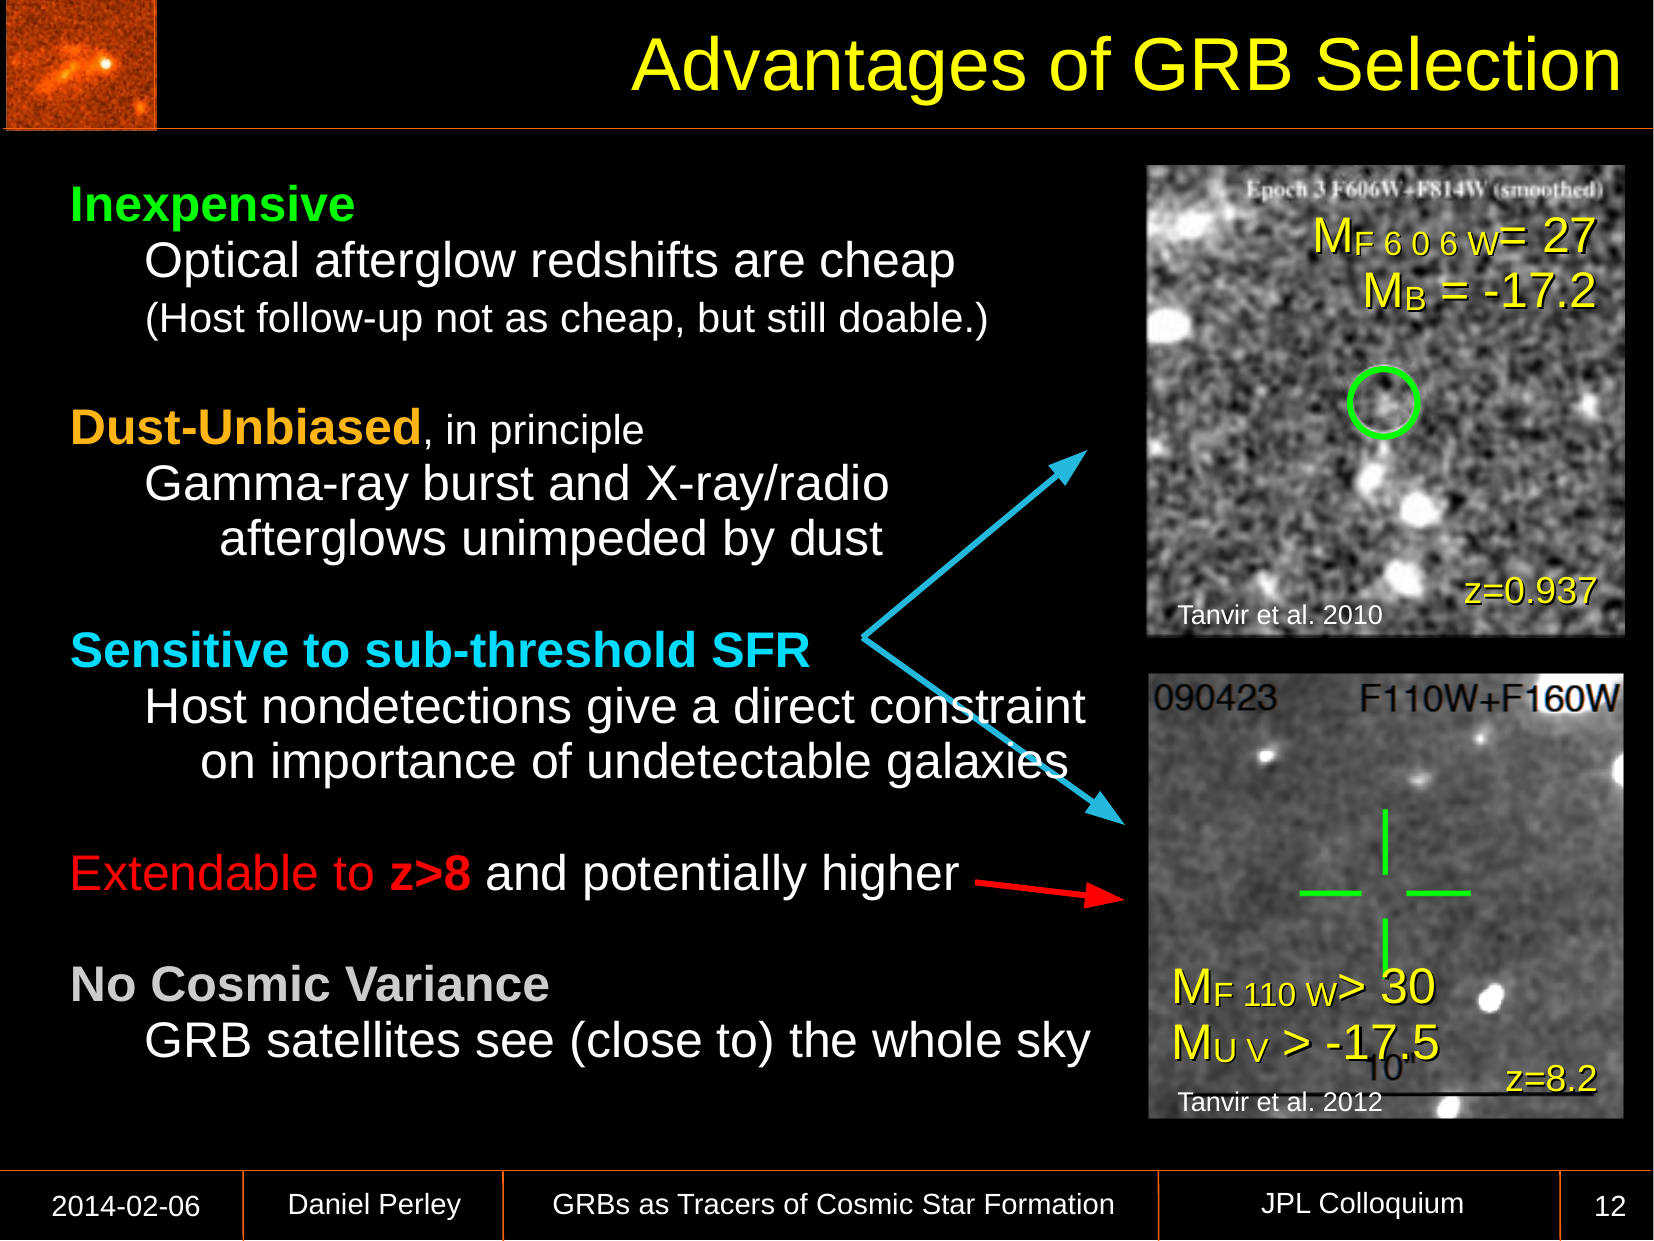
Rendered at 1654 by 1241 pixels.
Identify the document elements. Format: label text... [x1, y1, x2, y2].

picture [1145, 165, 1625, 638]
text_box Tanvir et al. 2010 [1162, 592, 1463, 638]
text_box MF 110 W> 30 MU V > -17.5 [1156, 950, 1589, 1104]
picture [7, 0, 154, 128]
text_box Tanvir et al. 2012 [1162, 1080, 1463, 1126]
title Advantages of GRB Selection [187, 13, 1624, 115]
text_box z=8.2 [1425, 1050, 1613, 1107]
picture [1146, 671, 1625, 1120]
text_box MF 6 0 6 W= 27 MB = -17.2 [1258, 199, 1613, 352]
text_box Inexpensive Optical afterglow redshifts are cheap (Host follow-up not as cheap, but still doable.) Dust-Unbiased, in principle Gamma-ray burst and X-ray/radio afterglows unimpeded by dust Sensitive to sub-threshold SFR Host nondetections give a direct constraint on importance of undetectable galaxies Extendable to z>8 and potentially higher No Cosmic Variance GRB satellites see (close to) the whole sky [55, 168, 1613, 1188]
text_box z=0.937 [1425, 562, 1613, 620]
